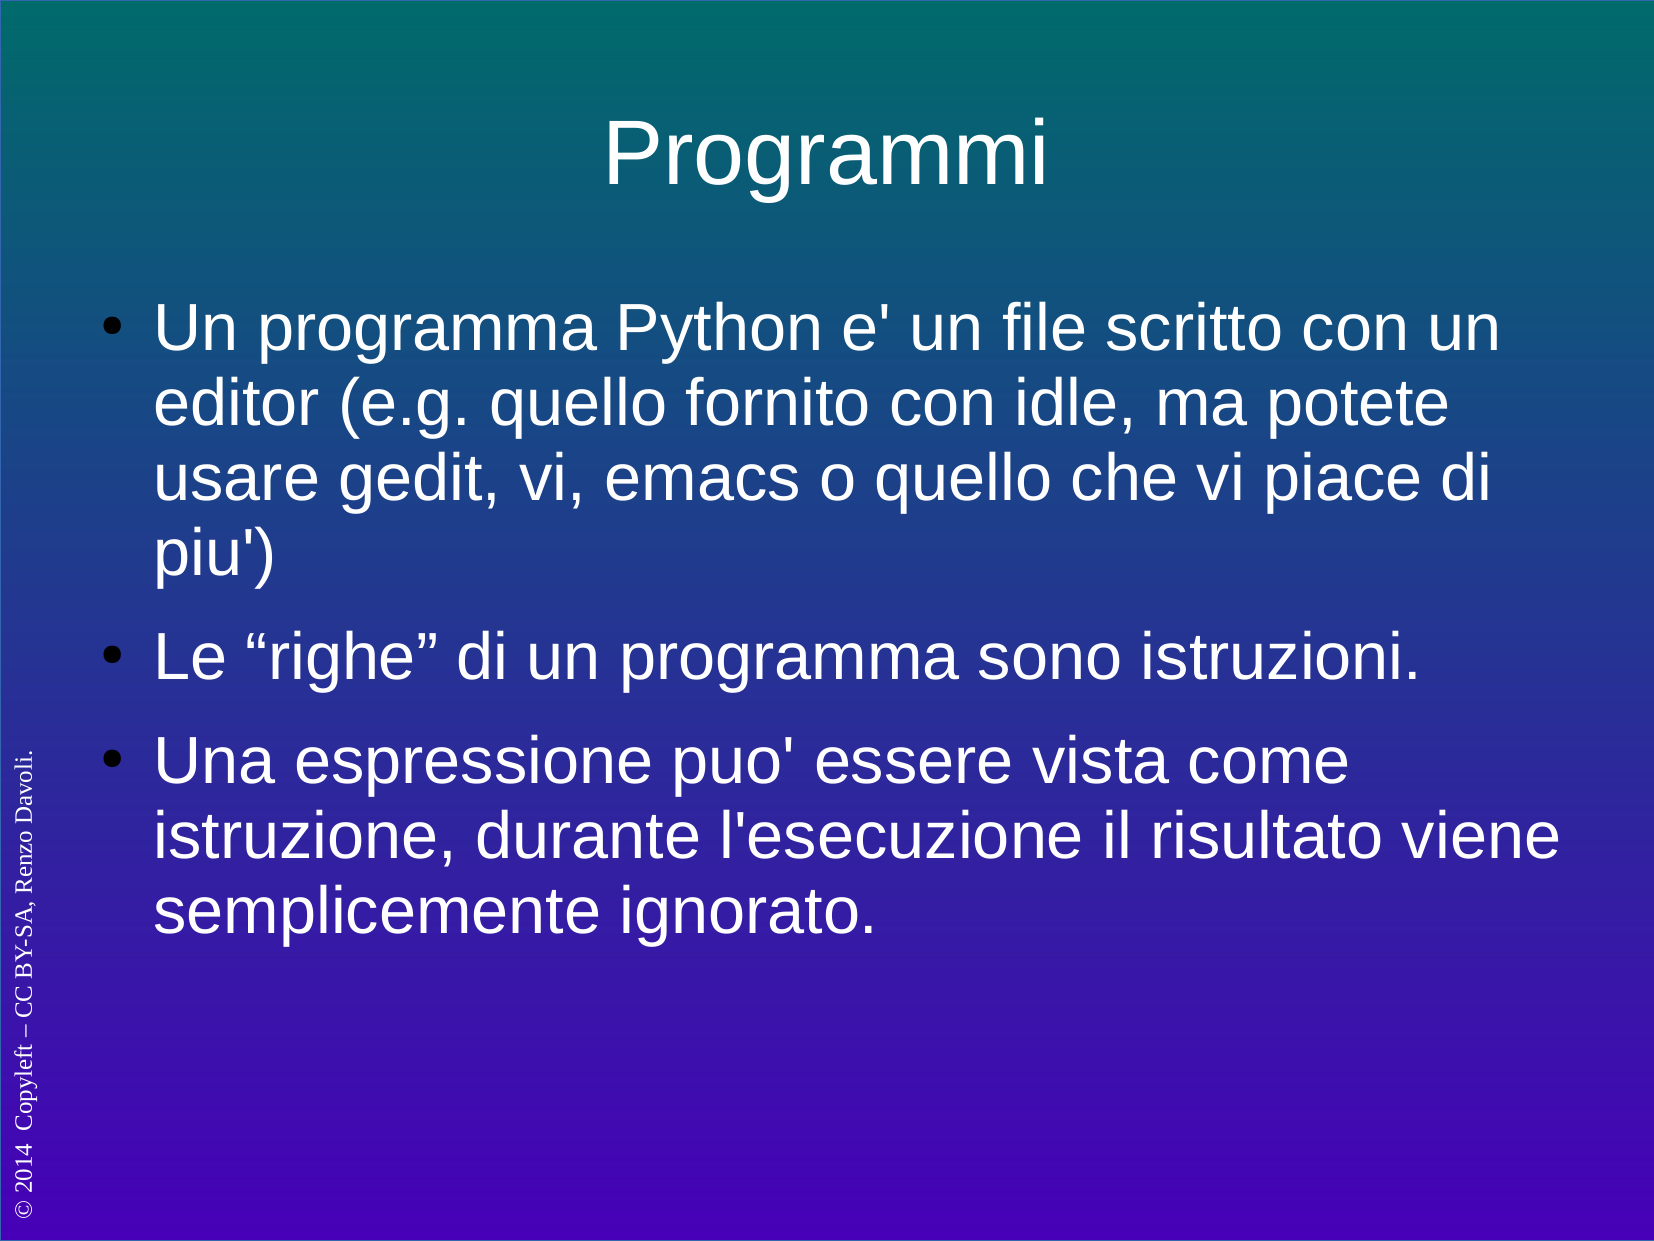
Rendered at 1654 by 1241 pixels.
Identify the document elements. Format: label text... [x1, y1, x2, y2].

title Programmi [82, 49, 1571, 257]
list Un programma Python e' un file scritto con un editor (e.g. quello fornito con idle, ma potete usare gedit, vi, emacs o quello che vi piace di piu') Le “righe” di un programma sono istruzioni. Una espressione puo' essere vista come istruzione, durante l'esecuzione il risultato viene semplicemente ignorato. [82, 290, 1571, 1010]
